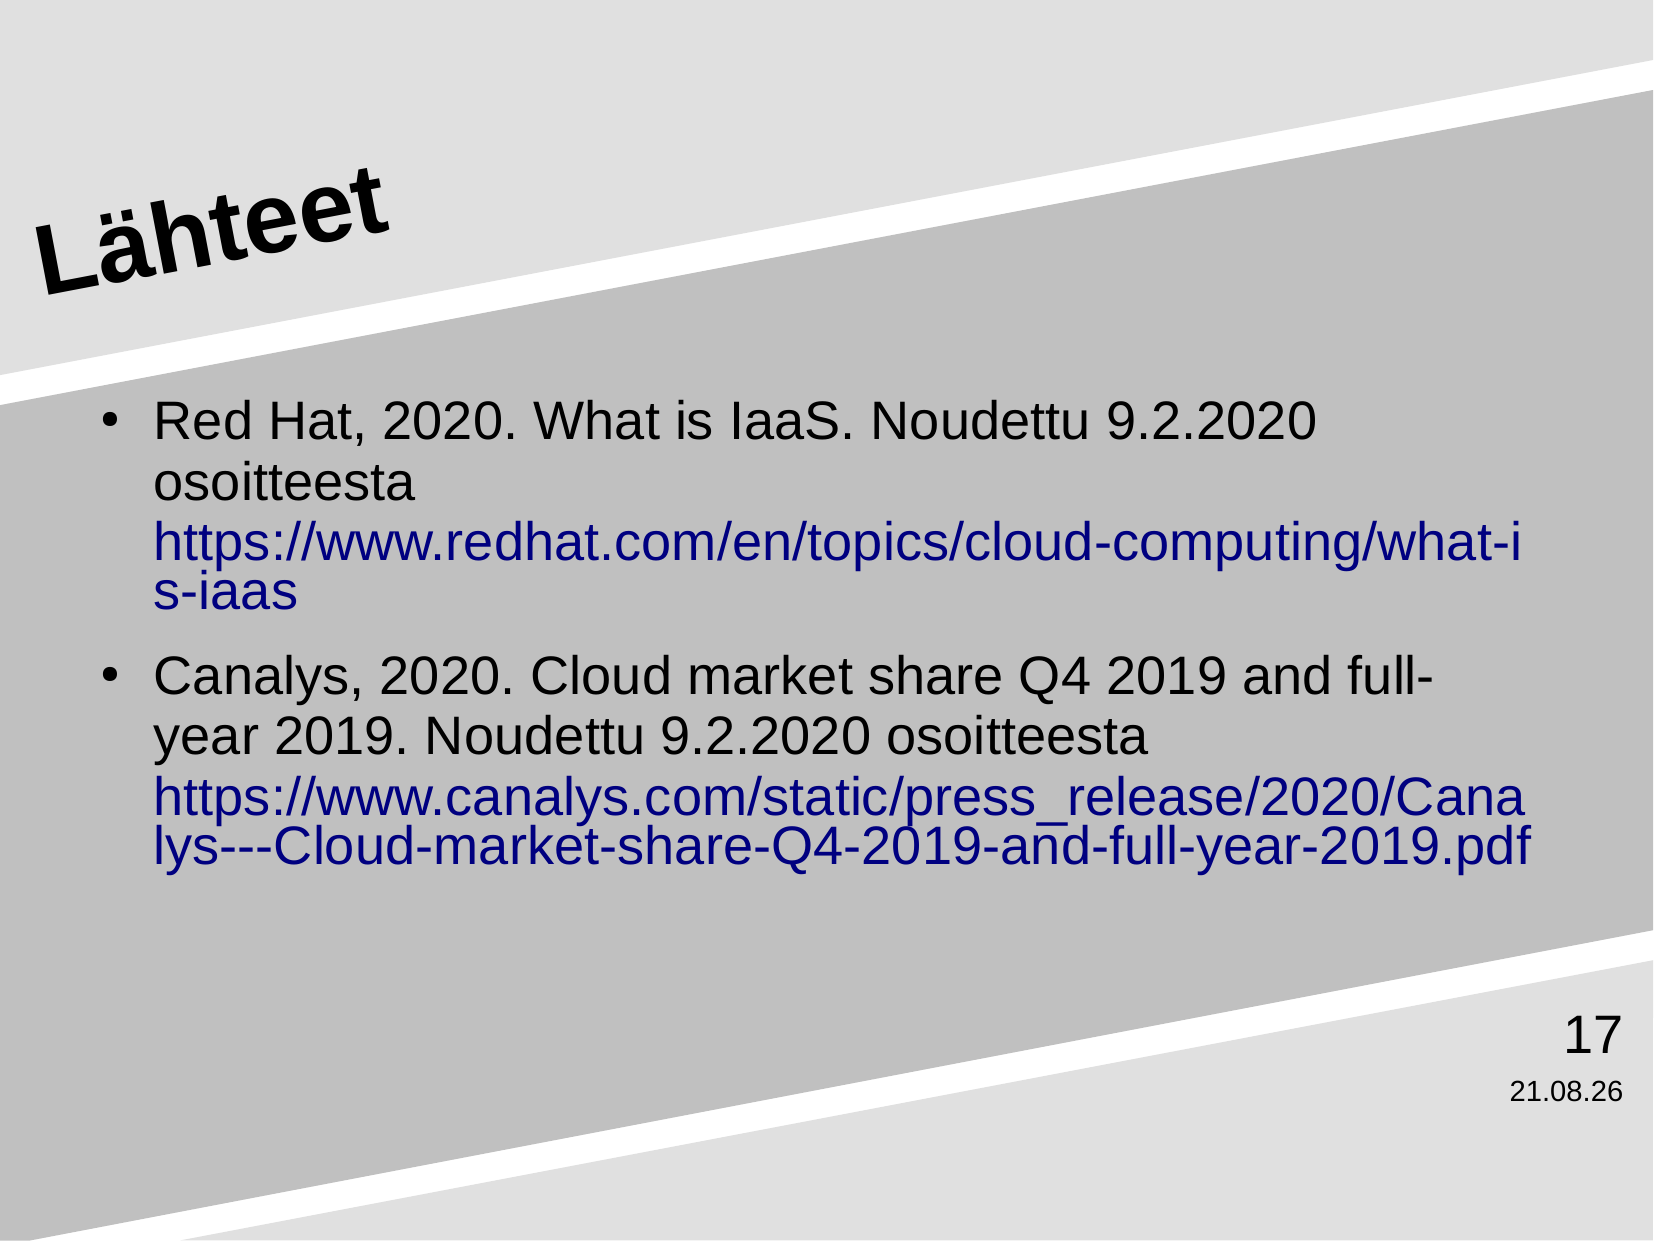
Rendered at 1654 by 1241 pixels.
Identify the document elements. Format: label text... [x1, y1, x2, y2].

title Lähteet [17, 0, 1518, 365]
list Red Hat, 2020. What is IaaS. Noudettu 9.2.2020 osoitteestahttps://www.redhat.com/en/topics/cloud-computing/what-is-iaas Canalys, 2020. Cloud market share Q4 2019 and full-year 2019. Noudettu 9.2.2020 osoitteestahttps://www.canalys.com/static/press_release/2020/Canalys---Cloud-market-share-Q4-2019-and-full-year-2019.pdf [82, 390, 1538, 1036]
